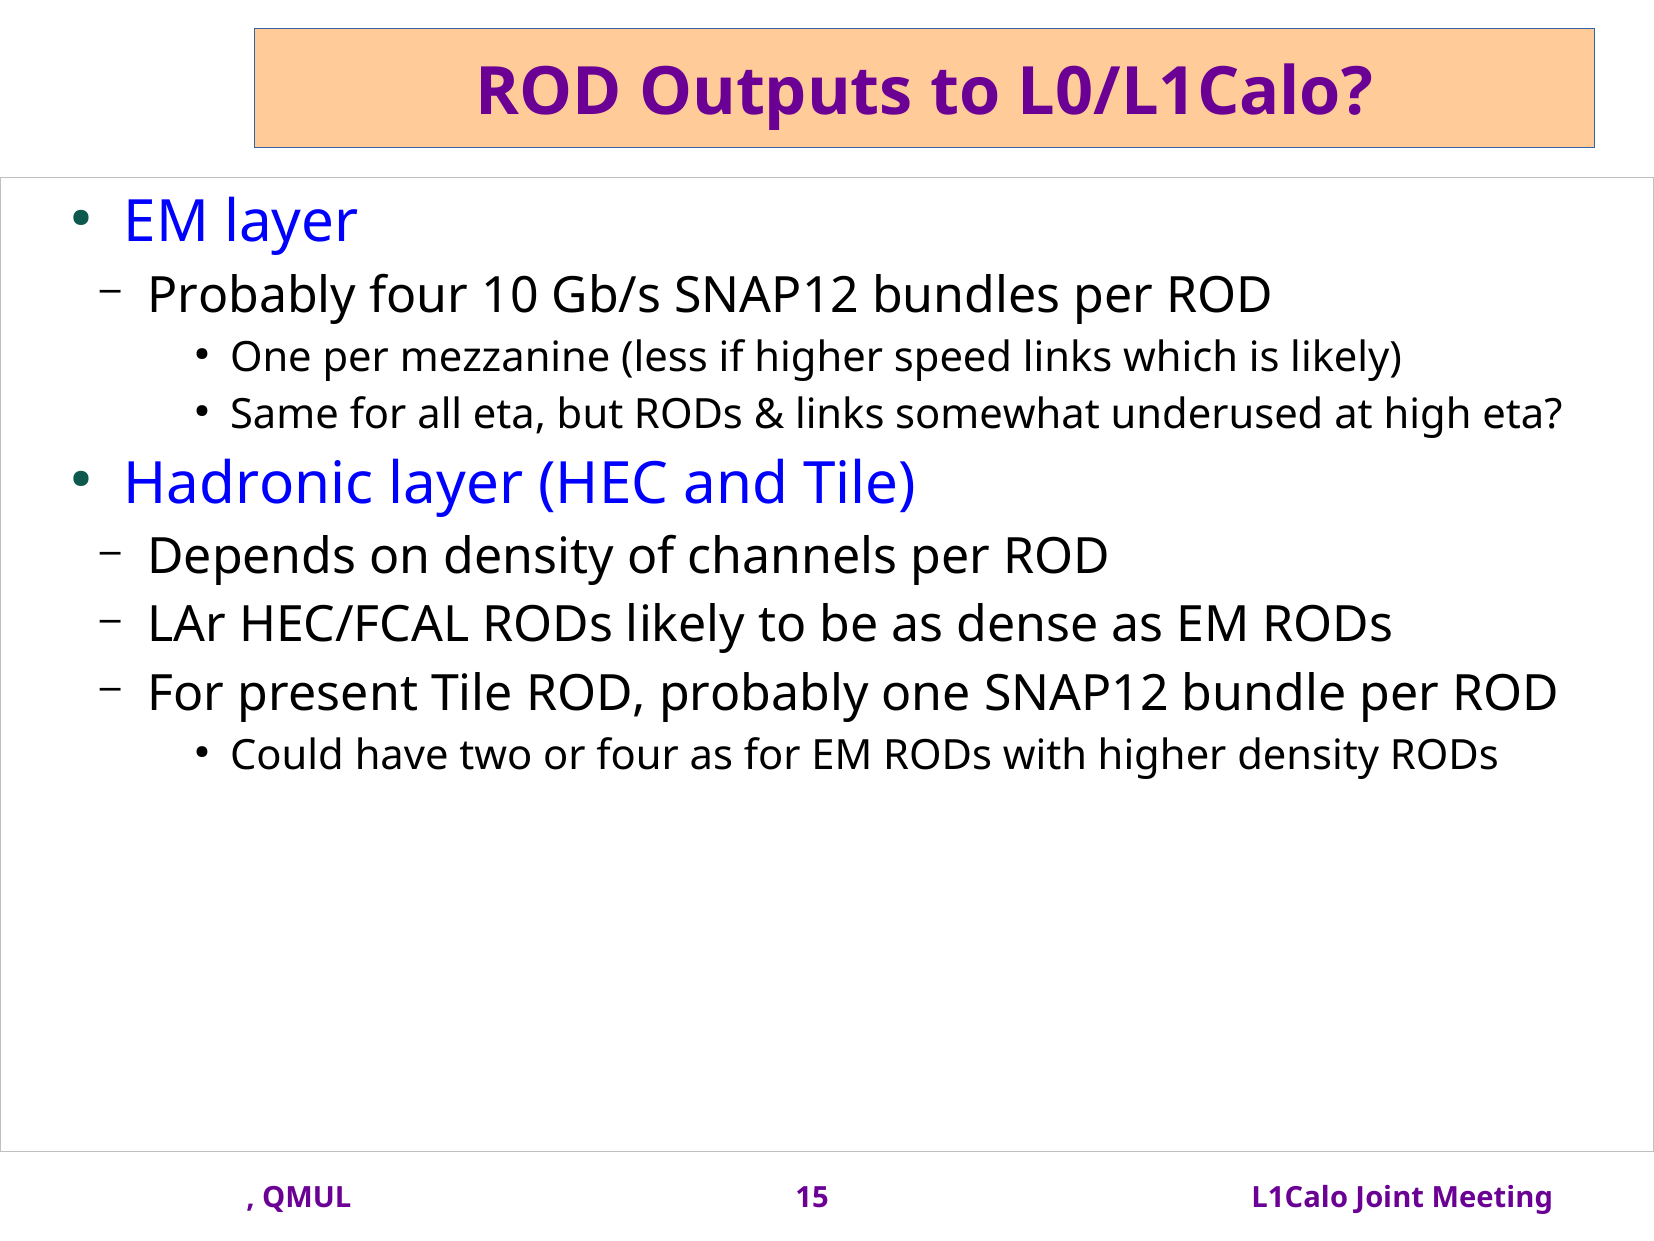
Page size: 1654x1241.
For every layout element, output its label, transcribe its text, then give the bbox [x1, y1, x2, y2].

list EM layer Probably four 10 Gb/s SNAP12 bundles per ROD One per mezzanine (less if higher speed links which is likely) Same for all eta, but RODs & links somewhat underused at high eta? Hadronic layer (HEC and Tile) Depends on density of channels per ROD LAr HEC/FCAL RODs likely to be as dense as EM RODs For present Tile ROD, probably one SNAP12 bundle per ROD Could have two or four as for EM RODs with higher density RODs [52, 179, 1598, 1143]
title ROD Outputs to L0/L1Calo? [254, 28, 1595, 148]
